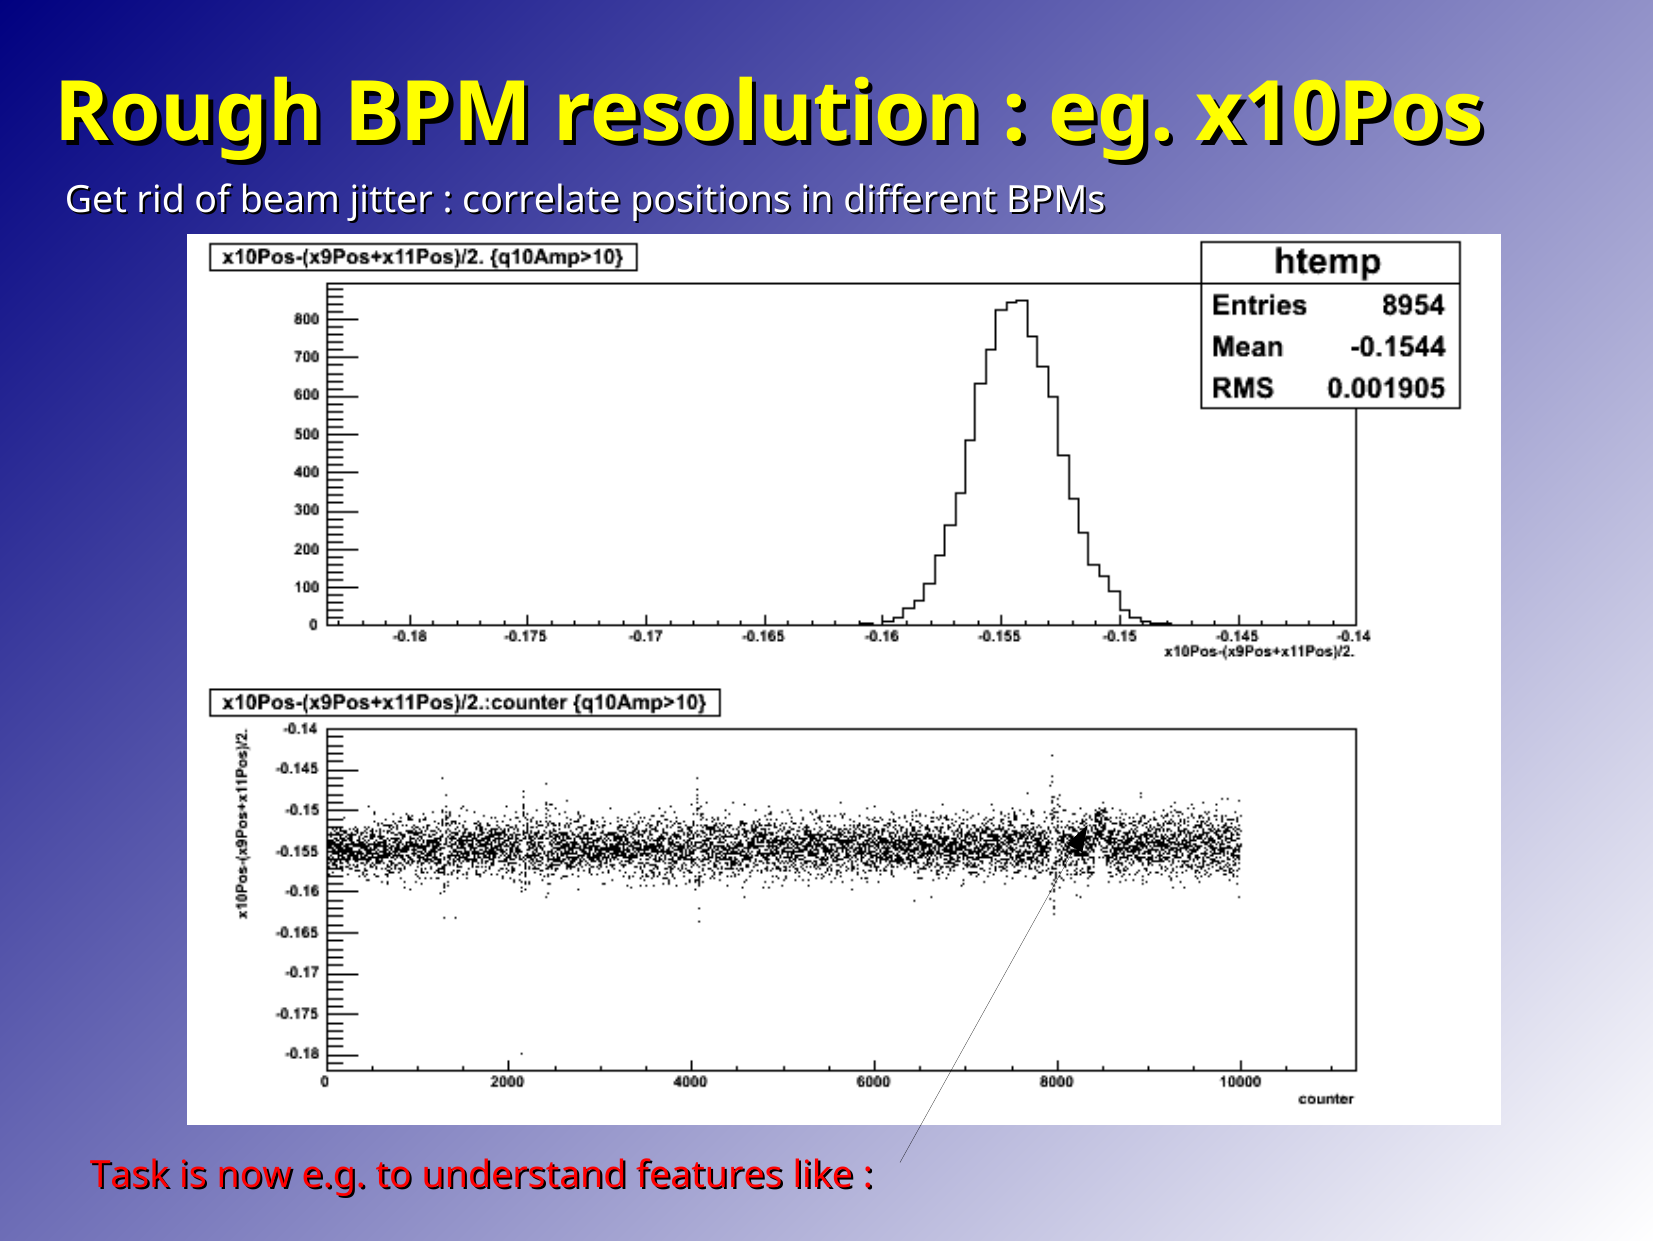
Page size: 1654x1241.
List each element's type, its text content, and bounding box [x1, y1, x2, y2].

picture [187, 234, 1501, 1126]
text_box Task is now e.g. to understand features like : [75, 1139, 848, 1201]
text_box Rough BPM resolution : eg. x10Pos [39, 44, 1538, 162]
text_box Get rid of beam jitter : correlate positions in different BPMs [50, 164, 1051, 226]
